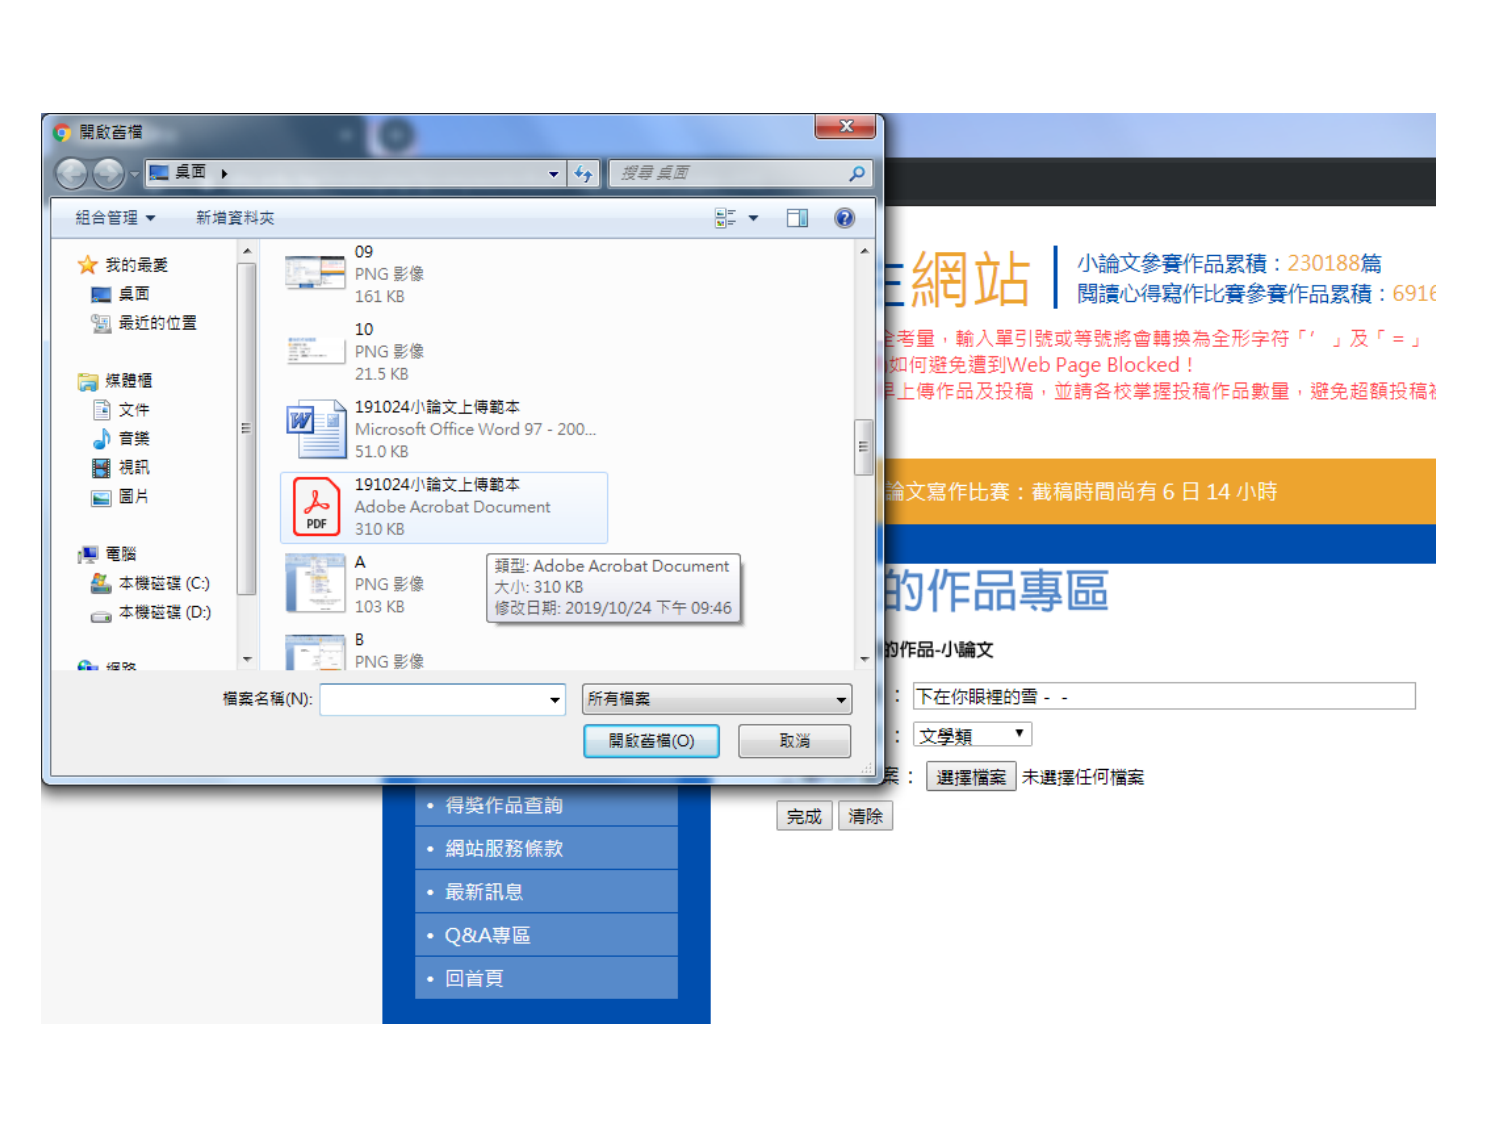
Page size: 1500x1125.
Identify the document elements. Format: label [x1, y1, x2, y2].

picture [41, 113, 1436, 1024]
